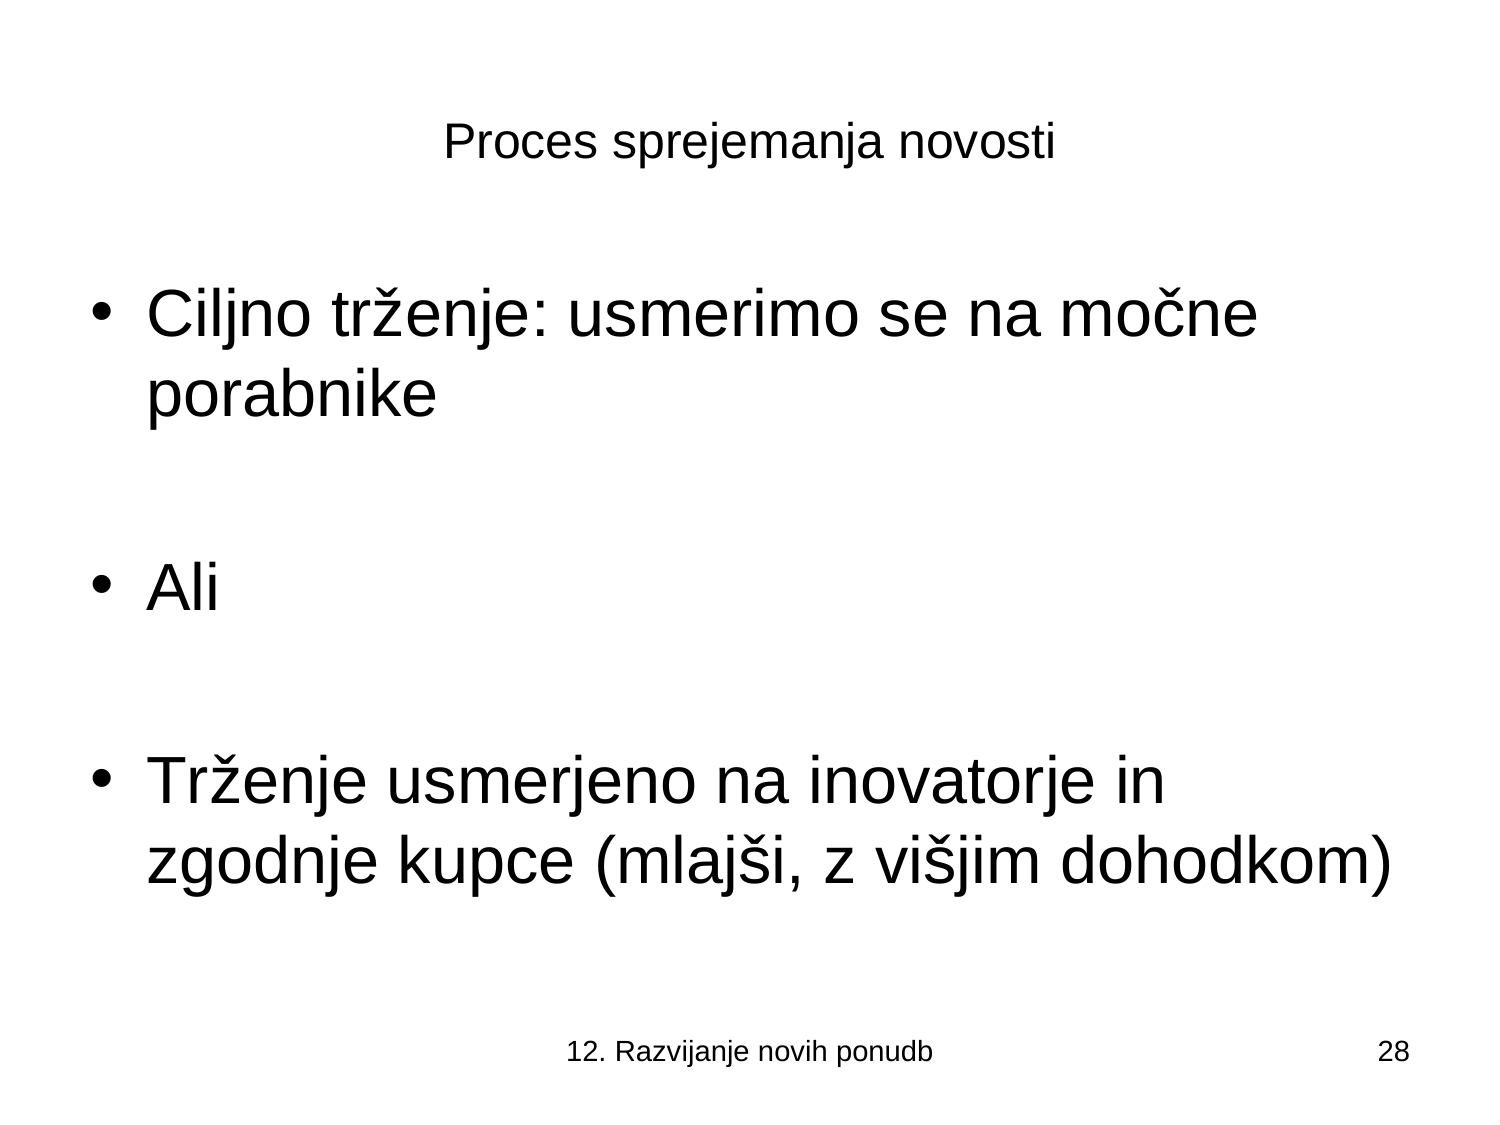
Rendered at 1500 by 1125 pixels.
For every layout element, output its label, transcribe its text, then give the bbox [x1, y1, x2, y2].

text_box 12. Razvijanje novih ponudb [512, 1024, 988, 1103]
list Ciljno trženje: usmerimo se na močne porabnike Ali Trženje usmerjeno na inovatorje in zgodnje kupce (mlajši, z višjim dohodkom) [75, 262, 1426, 1006]
title Proces sprejemanja novosti [75, 45, 1426, 233]
text_box <number> [1074, 1024, 1426, 1103]
